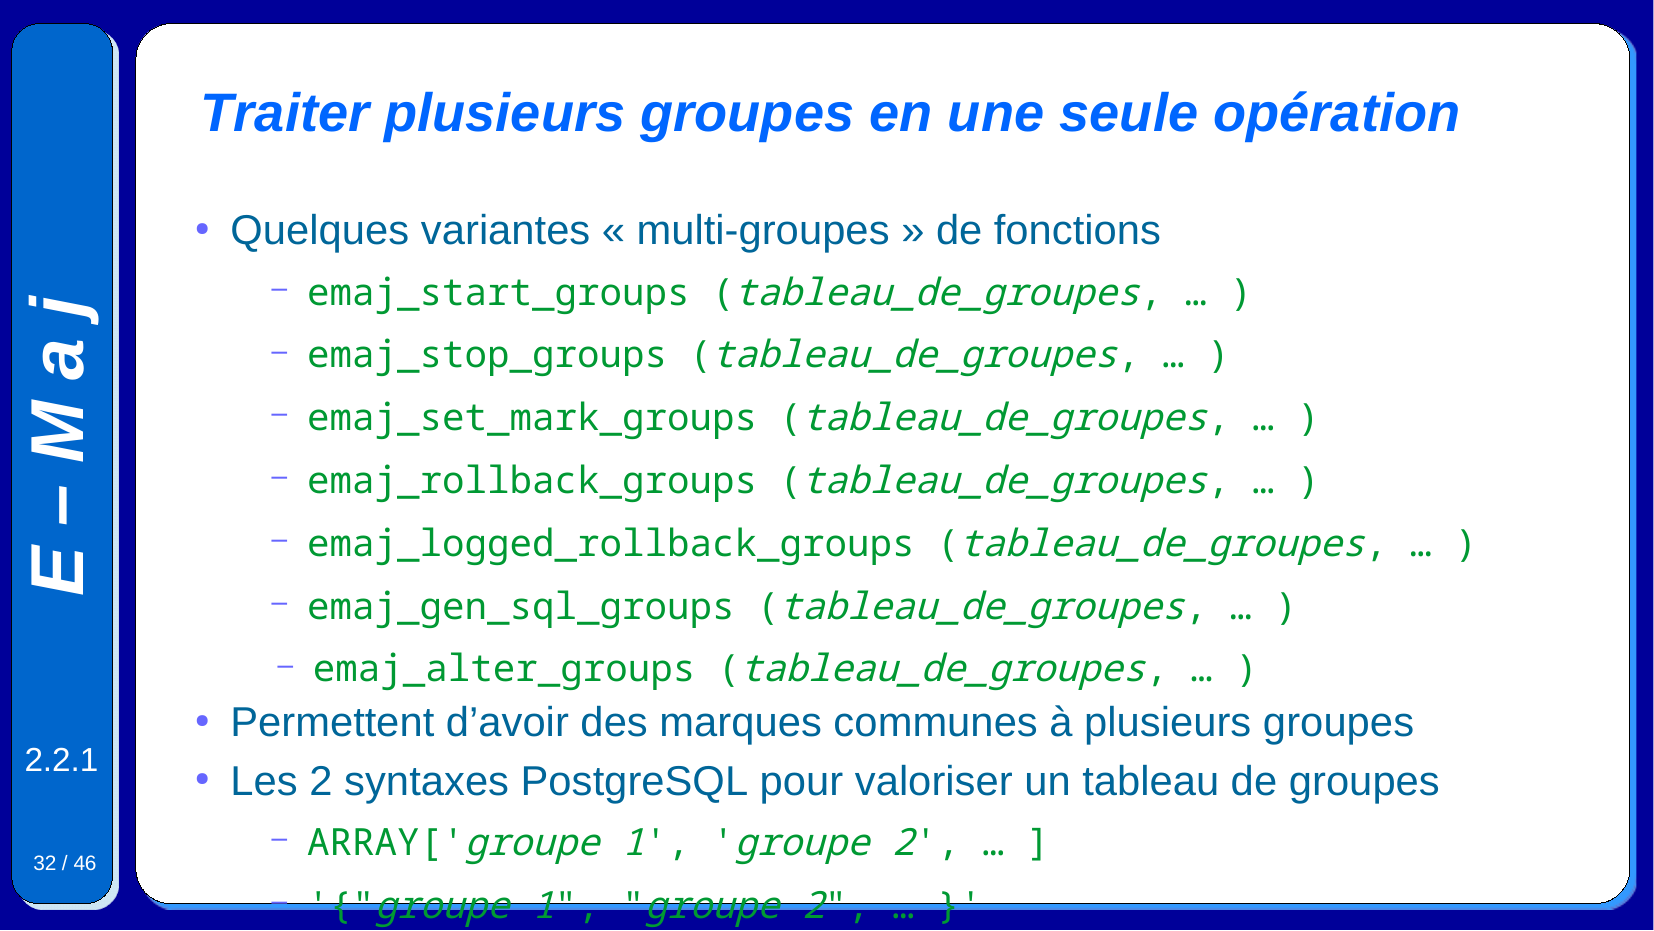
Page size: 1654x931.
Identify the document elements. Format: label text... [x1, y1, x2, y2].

title Traiter plusieurs groupes en une seule opération [200, 34, 1575, 191]
list Quelques variantes « multi-groupes » de fonctions emaj_start_groups (tableau_de_groupes, … ) emaj_stop_groups (tableau_de_groupes, … ) emaj_set_mark_groups (tableau_de_groupes, … ) emaj_rollback_groups (tableau_de_groupes, … ) emaj_logged_rollback_groups (tableau_de_groupes, … ) emaj_gen_sql_groups (tableau_de_groupes, … ) emaj_alter_groups (tableau_de_groupes, … ) Permettent d’avoir des marques communes à plusieurs groupes Les 2 syntaxes PostgreSQL pour valoriser un tableau de groupes ARRAY['groupe 1', 'groupe 2', … ] '{"groupe 1", "groupe 2", … }' [177, 206, 1587, 862]
